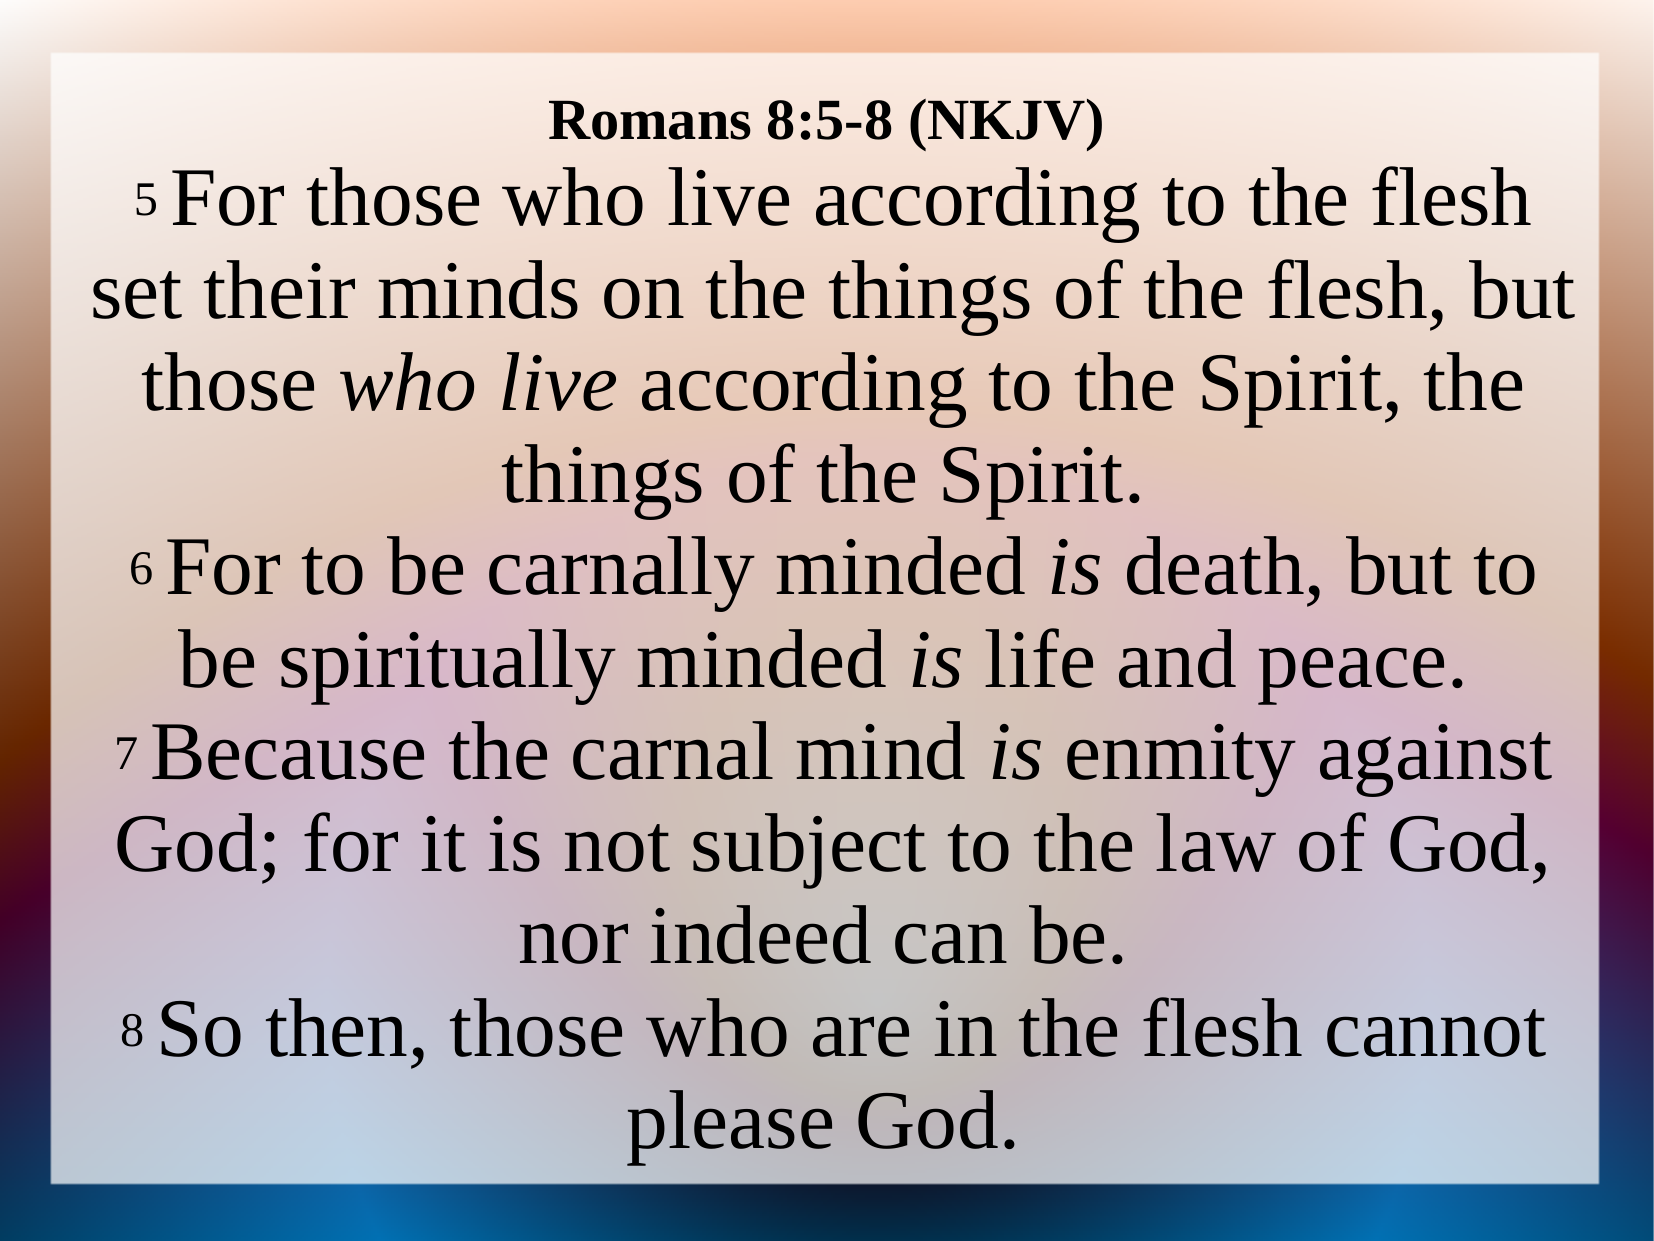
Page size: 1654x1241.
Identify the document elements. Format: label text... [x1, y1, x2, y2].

picture [0, 0, 1654, 1241]
subtitle Romans 8:5-8 (NKJV) 5 For those who live according to the flesh set their minds on the things of the flesh, but those who live according to the Spirit, the things of the Spirit. 6 For to be carnally minded is death, but to be spiritually minded is life and peace. 7 Because the carnal mind is enmity against God; for it is not subject to the law of God, nor indeed can be. 8 So then, those who are in the flesh cannot please God. [90, 86, 1579, 1167]
